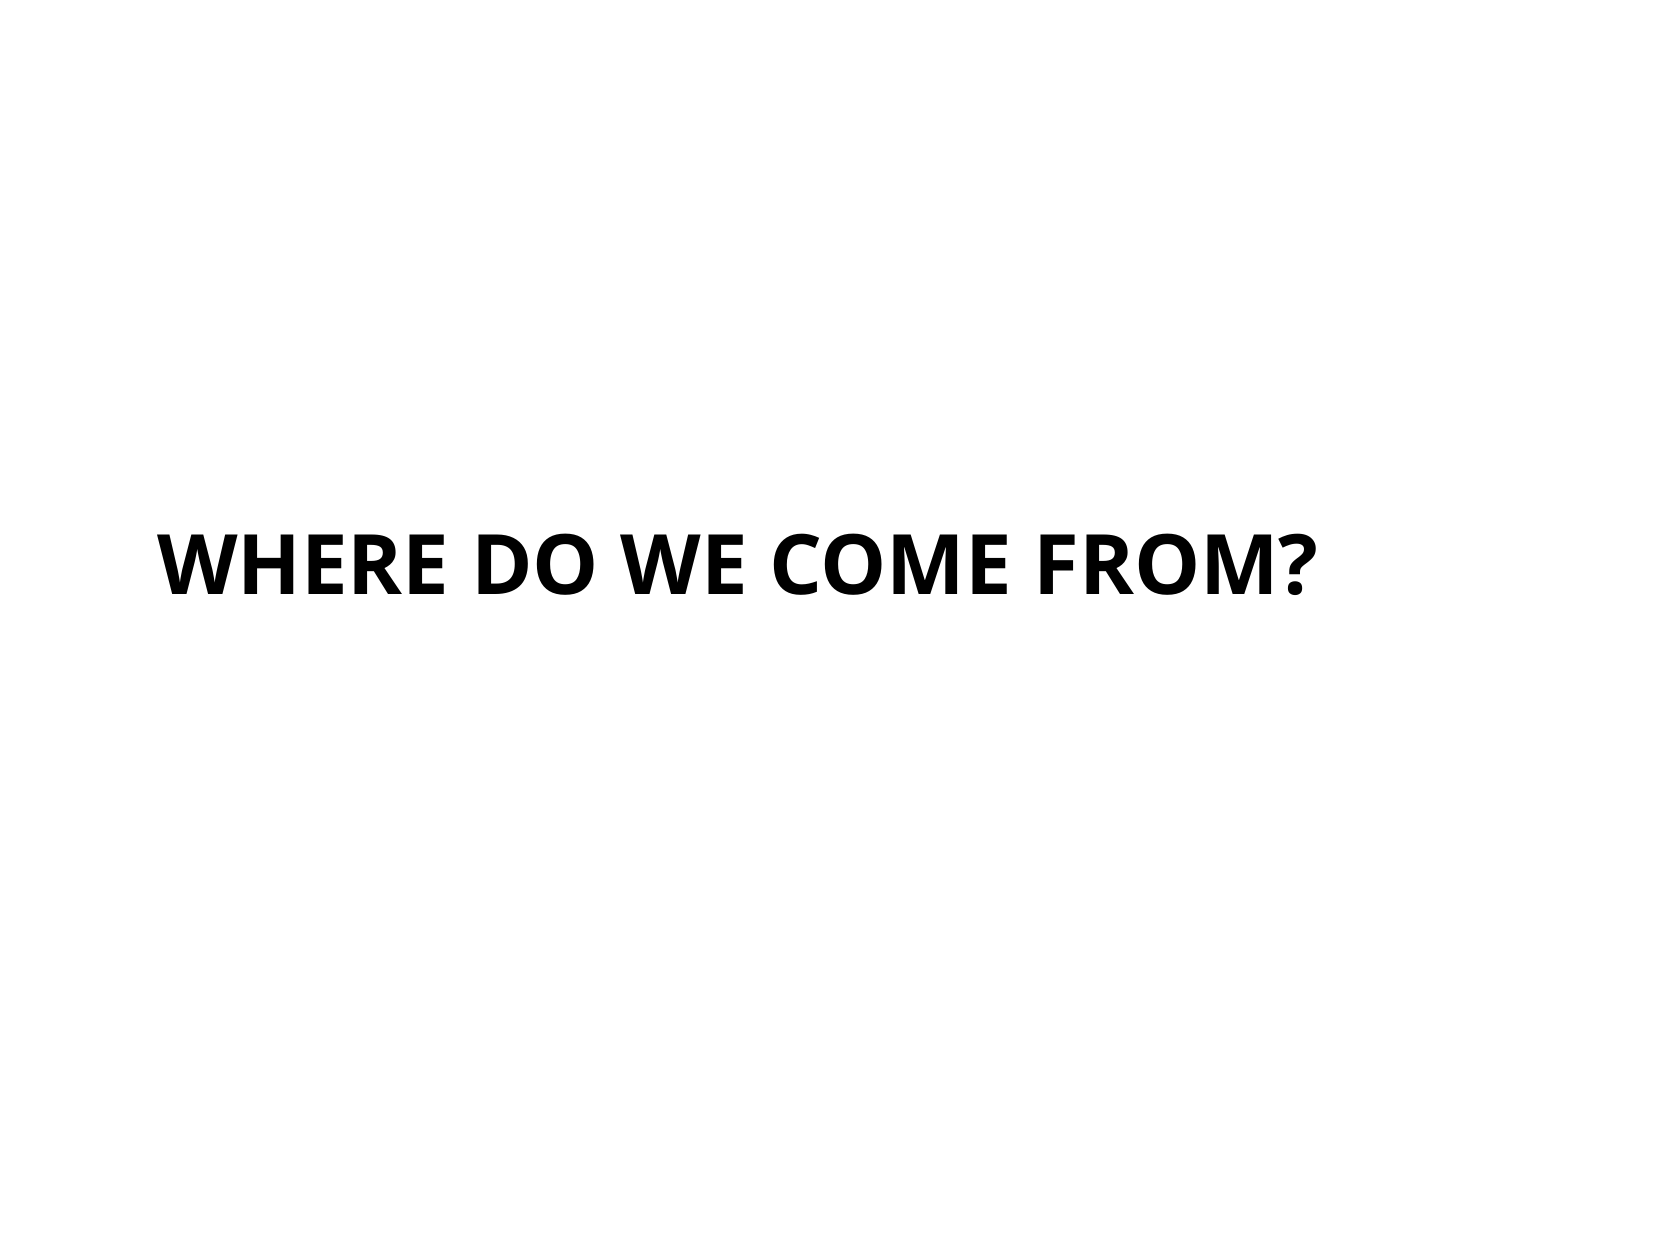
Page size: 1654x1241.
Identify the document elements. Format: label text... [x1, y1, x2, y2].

list [130, 525, 1537, 797]
title WHERE DO WE COME FROM? [112, 503, 1519, 751]
